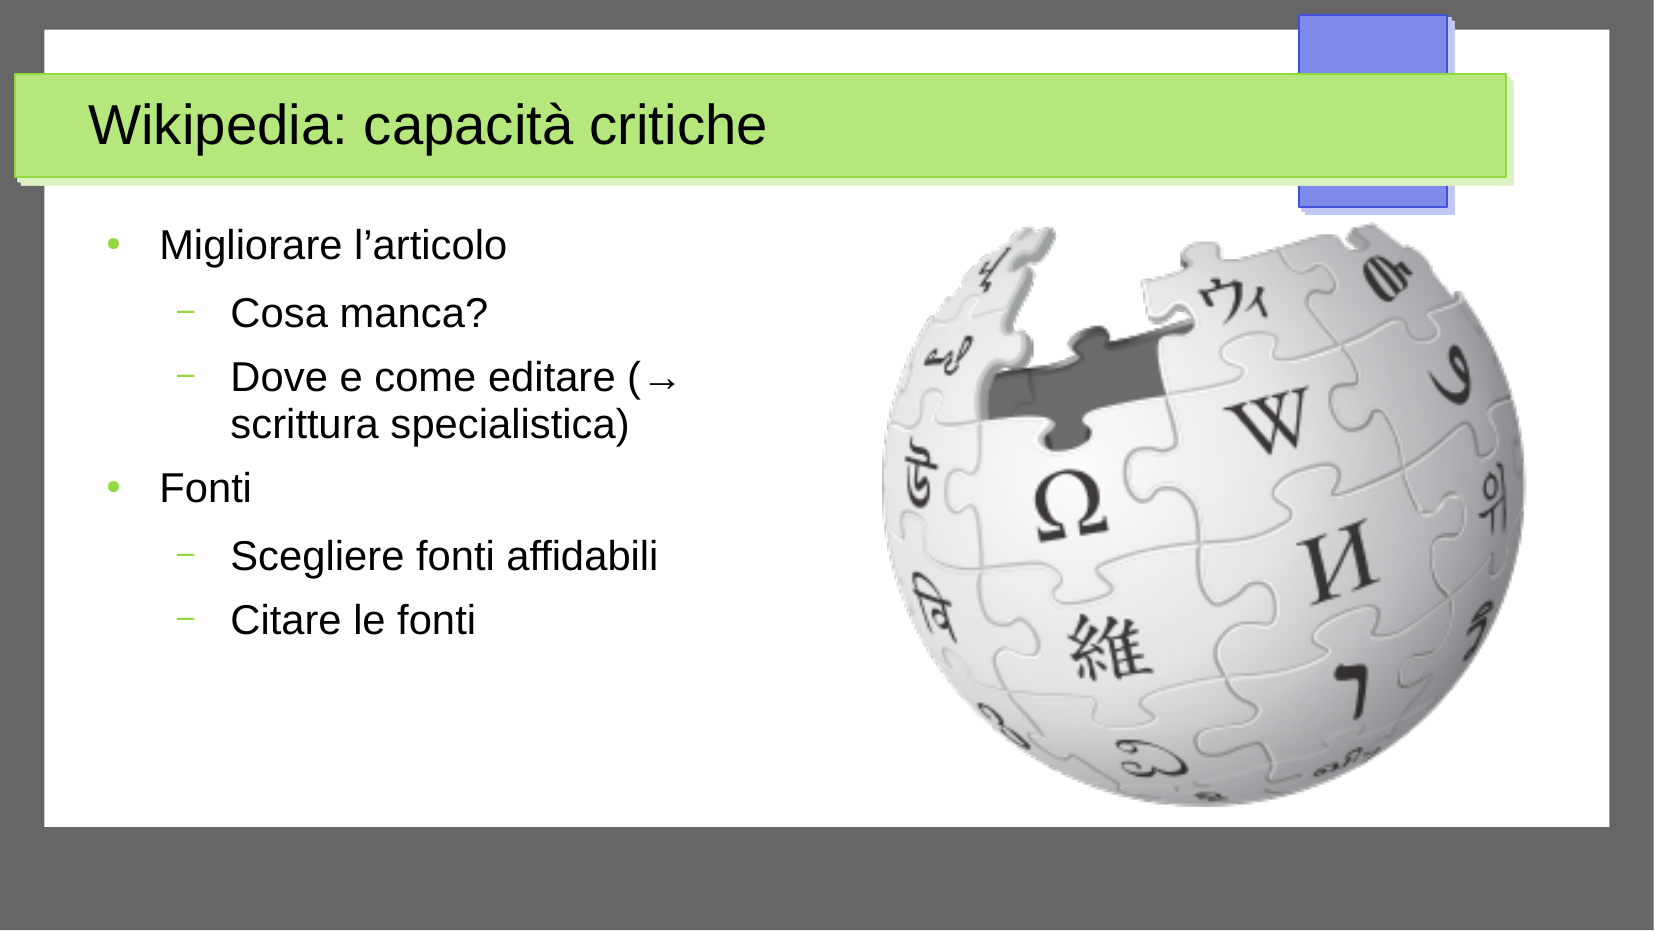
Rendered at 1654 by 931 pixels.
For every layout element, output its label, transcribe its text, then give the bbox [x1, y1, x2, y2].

picture [881, 221, 1529, 813]
list Migliorare l’articolo Cosa manca? Dove e come editare (→ scrittura specialistica) Fonti Scegliere fonti affidabili Citare le fonti [88, 221, 809, 813]
title Wikipedia: capacità critiche [88, 73, 1506, 178]
